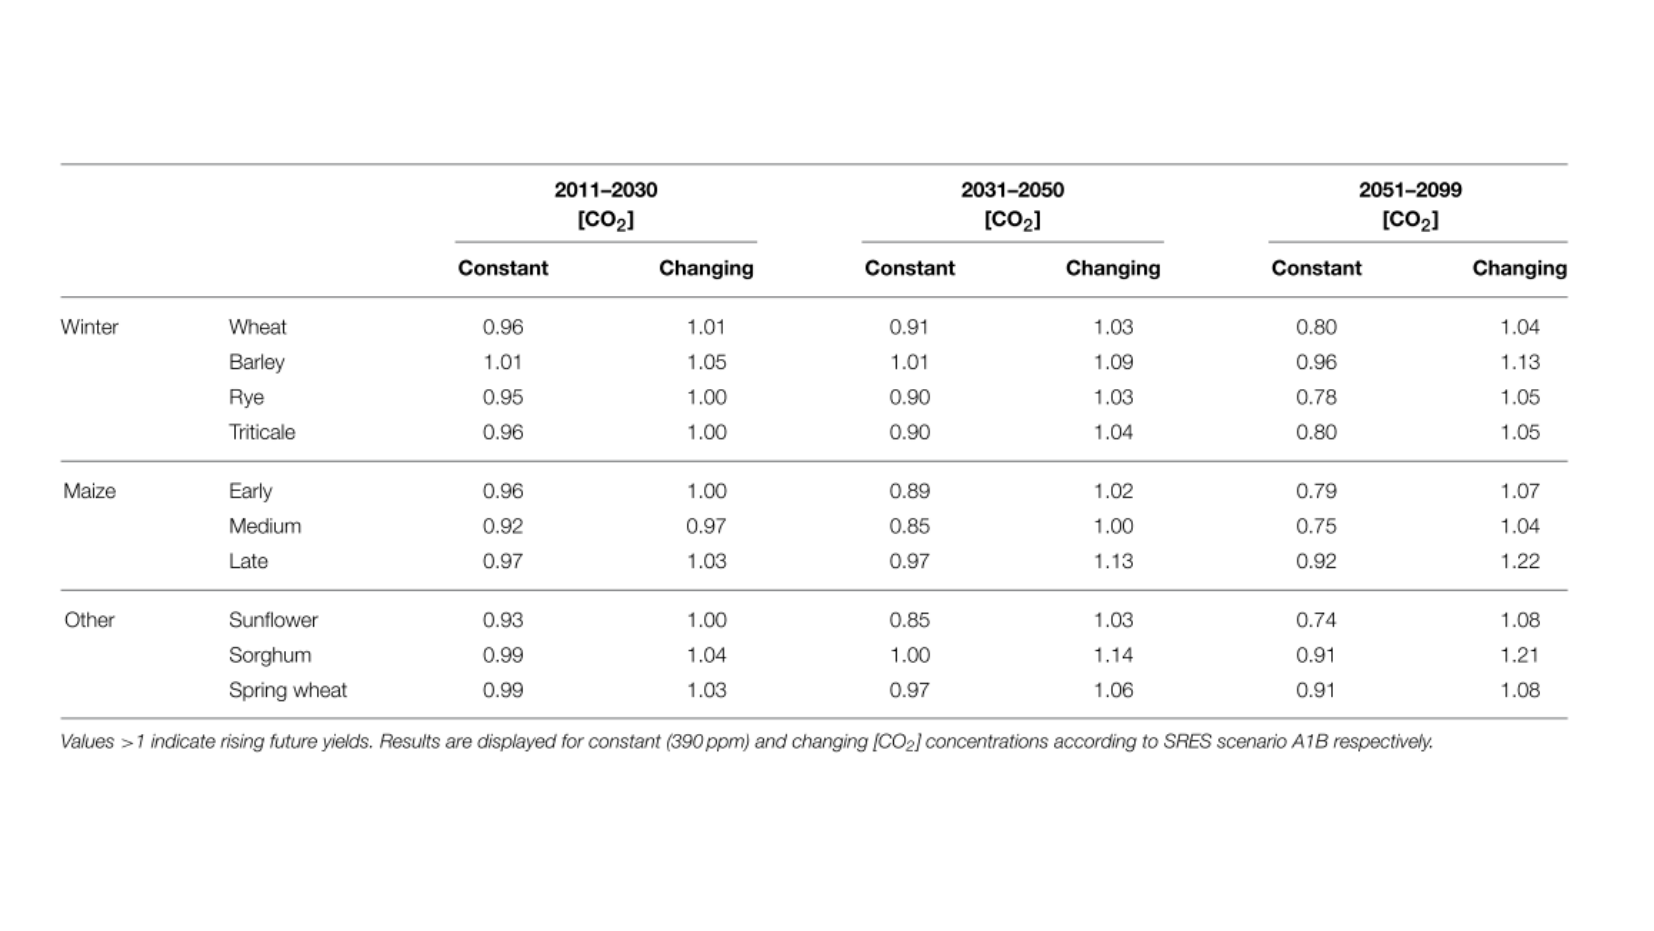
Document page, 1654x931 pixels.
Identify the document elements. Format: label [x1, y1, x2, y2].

picture [6, 149, 1654, 786]
